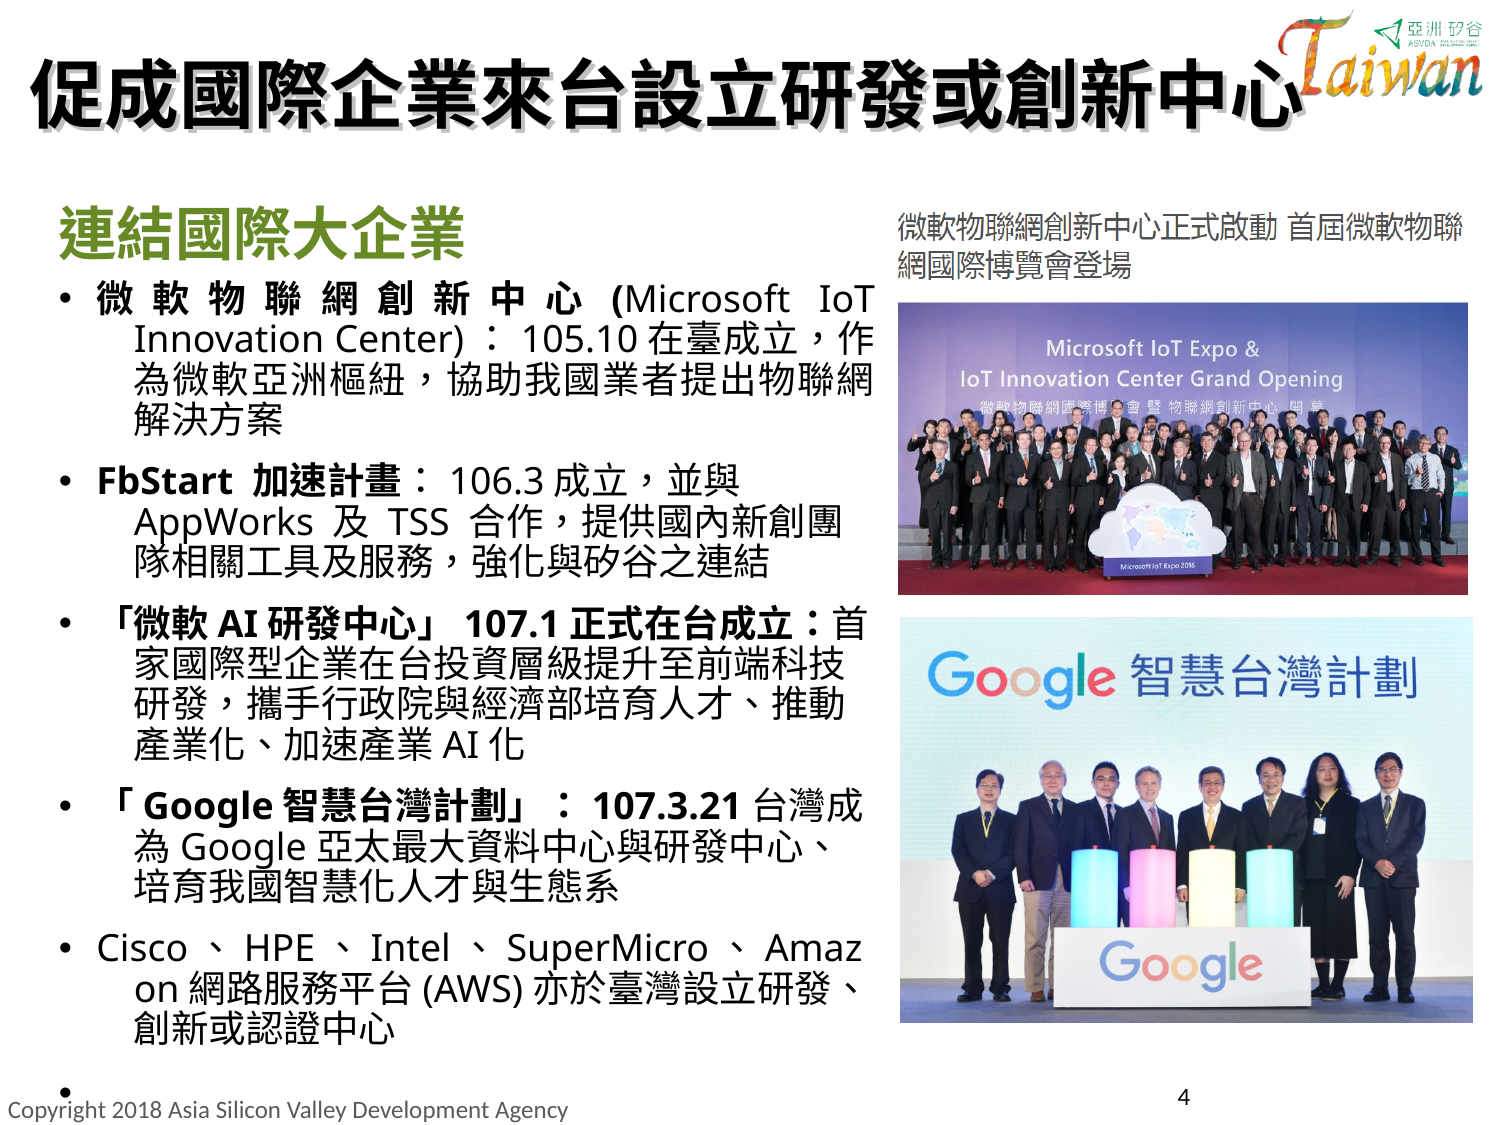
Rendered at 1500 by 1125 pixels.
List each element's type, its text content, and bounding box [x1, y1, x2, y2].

text_box 促成國際企業來台設立研發或創新中心 [11, 26, 1323, 147]
text_box 3 [1162, 1065, 1500, 1125]
picture [890, 193, 1473, 595]
list 微軟物聯網創新中心(Microsoft IoT Innovation Center)：105.10在臺成立，作為微軟亞洲樞紐，協助我國業者提出物聯網解決方案 FbStart 加速計畫：106.3成立，並與AppWorks 及 TSS 合作，提供國內新創團隊相關工具及服務，強化與矽谷之連結 「微軟AI研發中心」107.1正式在台成立：首家國際型企業在台投資層級提升至前端科技研發，攜手行政院與經濟部培育人才、推動產業化、加速產業AI化 「Google智慧台灣計劃」：107.3.21台灣成為Google亞太最大資料中心與研發中心、培育我國智慧化人才與生態系 Cisco、HPE、Intel、SuperMicro、Amazon網路服務平台(AWS)亦於臺灣設立研發、創新或認證中心 [43, 272, 891, 1065]
text_box 連結國際大企業 [44, 189, 652, 272]
picture [900, 617, 1473, 1023]
